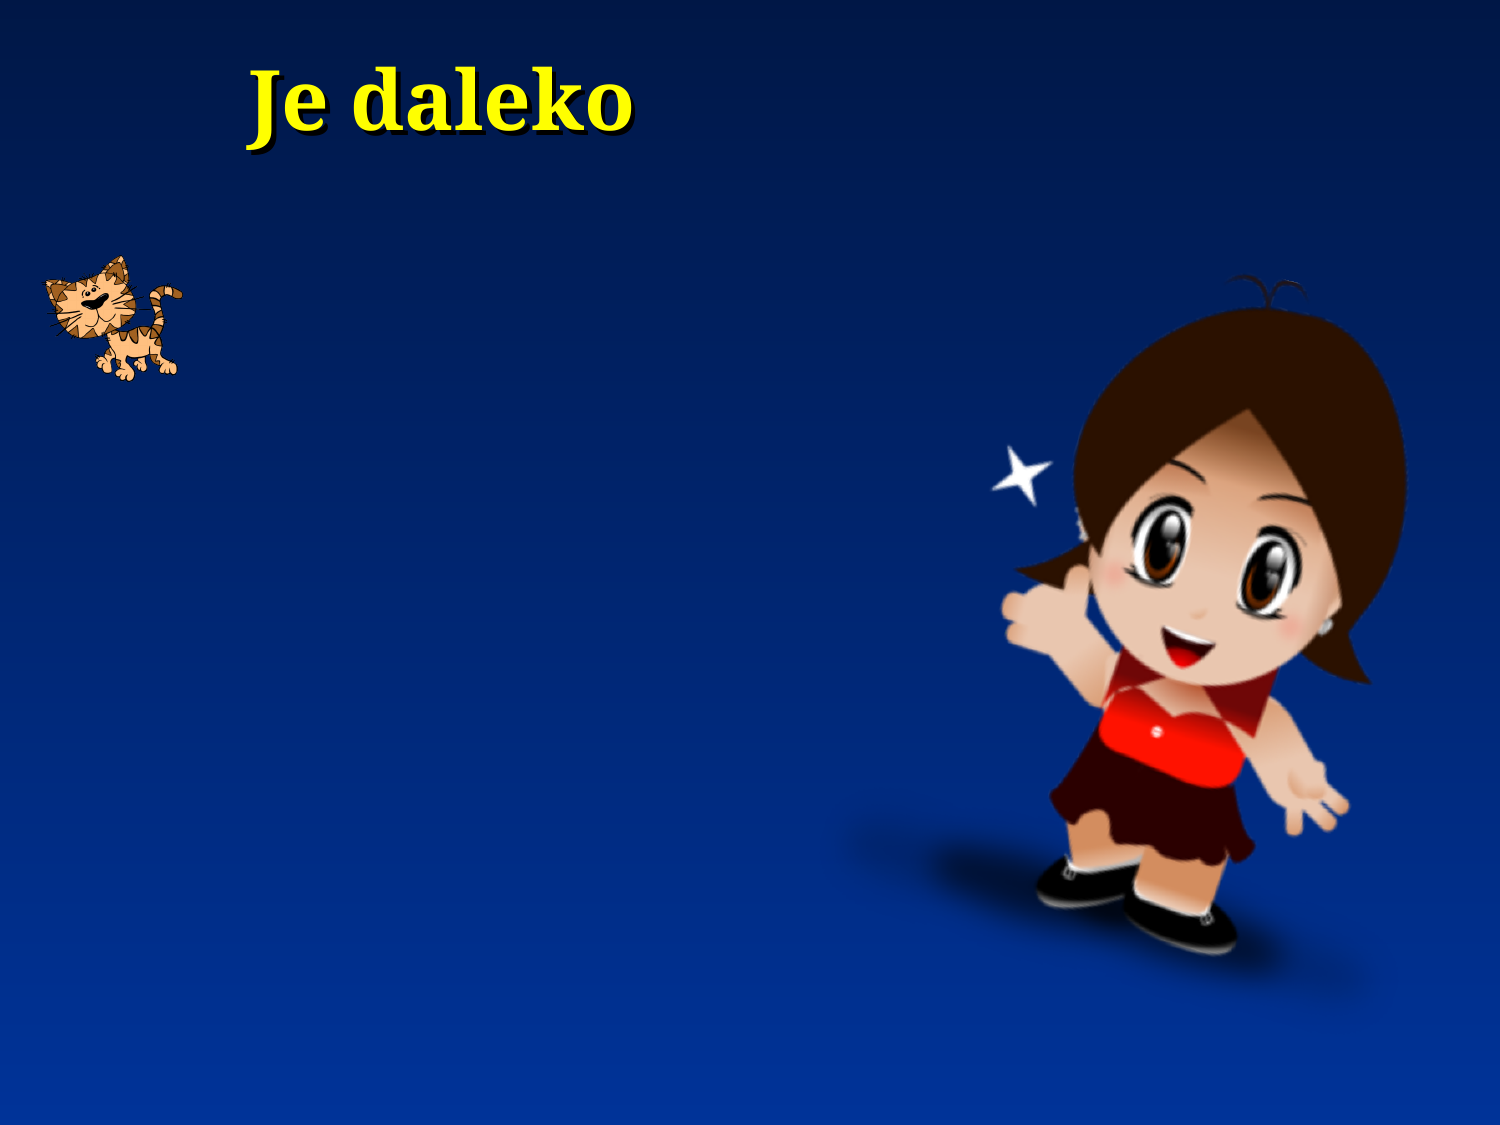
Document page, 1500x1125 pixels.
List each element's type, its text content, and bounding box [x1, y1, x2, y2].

picture [41, 255, 183, 382]
title Je daleko [74, 39, 810, 155]
picture [794, 194, 1500, 1070]
